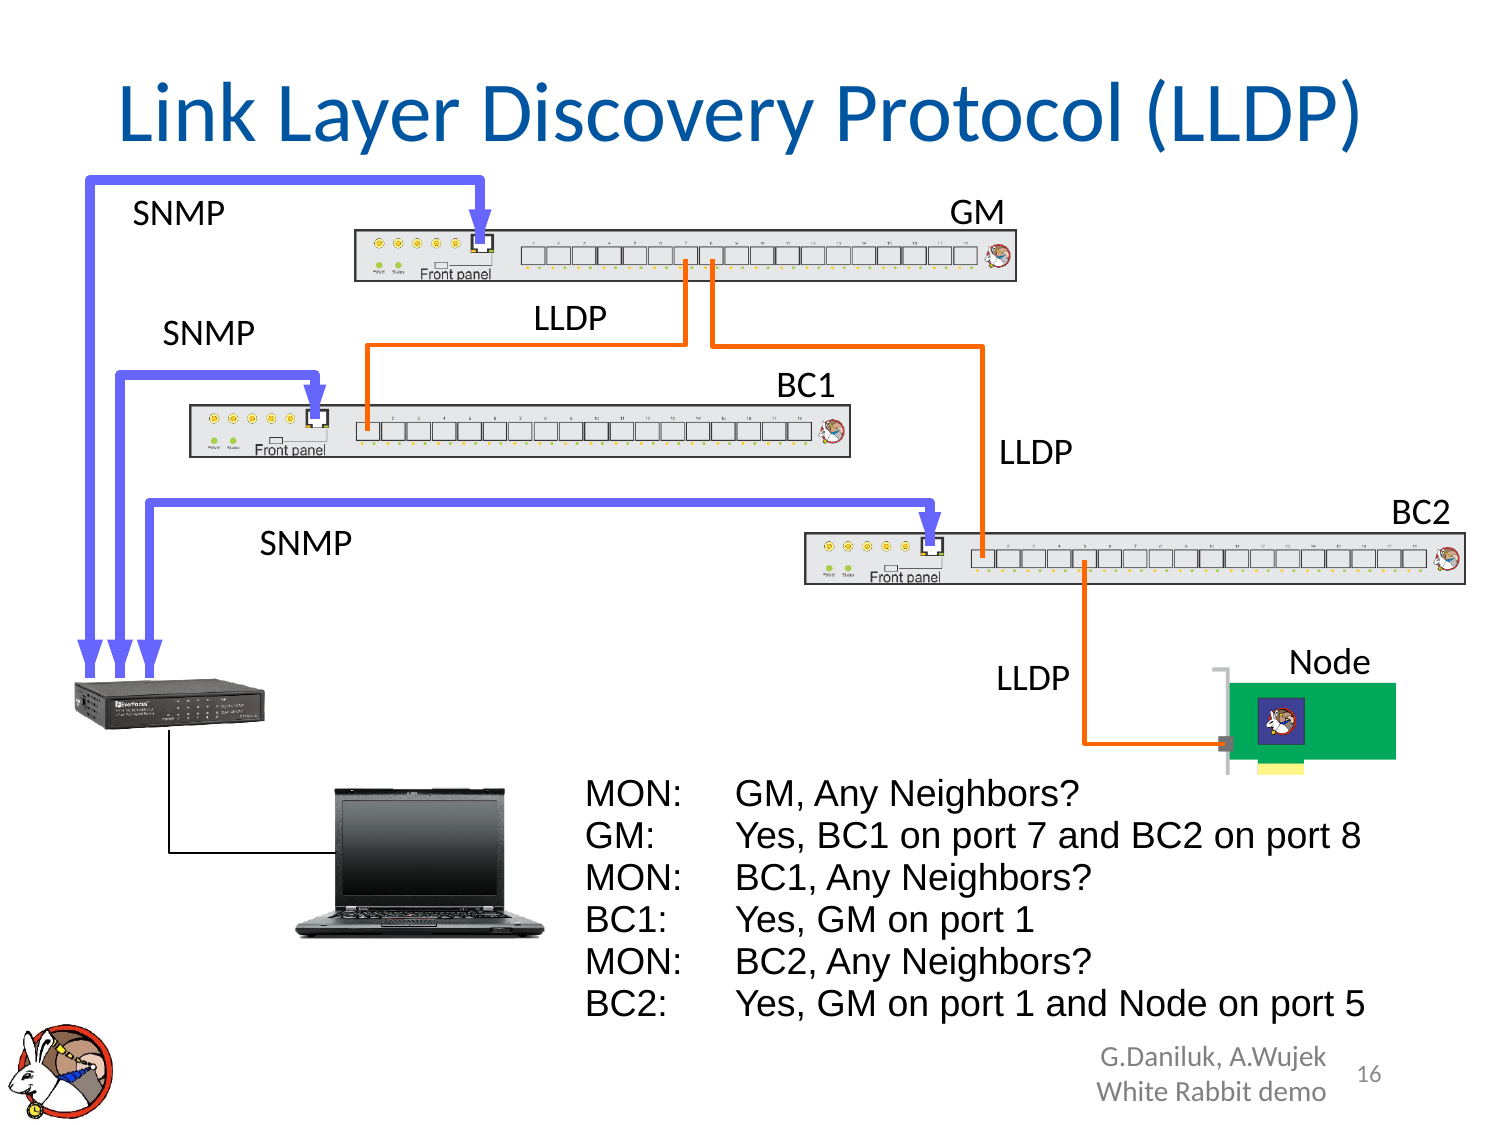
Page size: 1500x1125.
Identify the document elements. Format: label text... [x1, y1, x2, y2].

text_box LLDP [975, 419, 1088, 480]
text_box SNMP [127, 180, 241, 240]
picture [7, 1024, 113, 1121]
picture [354, 229, 1017, 283]
text_box BC2 [1376, 479, 1466, 532]
picture [804, 532, 1466, 585]
text_box SNMP [255, 510, 368, 570]
picture [290, 766, 549, 960]
text_box MON: GM, Any Neighbors? GM: Yes, BC1 on port 7 and BC2 on port 8 MON: BC1, Any Neighbors? BC1: Yes, GM on port 1 MON: BC2, Any Neighbors? BC2: Yes, GM on port 1 and Node on port 5 [570, 765, 1456, 1032]
picture [1212, 667, 1396, 765]
text_box BC1 [761, 352, 851, 413]
picture [74, 678, 265, 730]
text_box GM [934, 179, 1021, 240]
text_box Link Layer Discovery Protocol (LLDP) [103, 59, 1397, 169]
text_box LLDP [972, 645, 1085, 705]
text_box LLDP [510, 285, 623, 345]
text_box Node [1273, 629, 1387, 690]
picture [189, 404, 851, 458]
text_box SNMP [157, 300, 271, 360]
